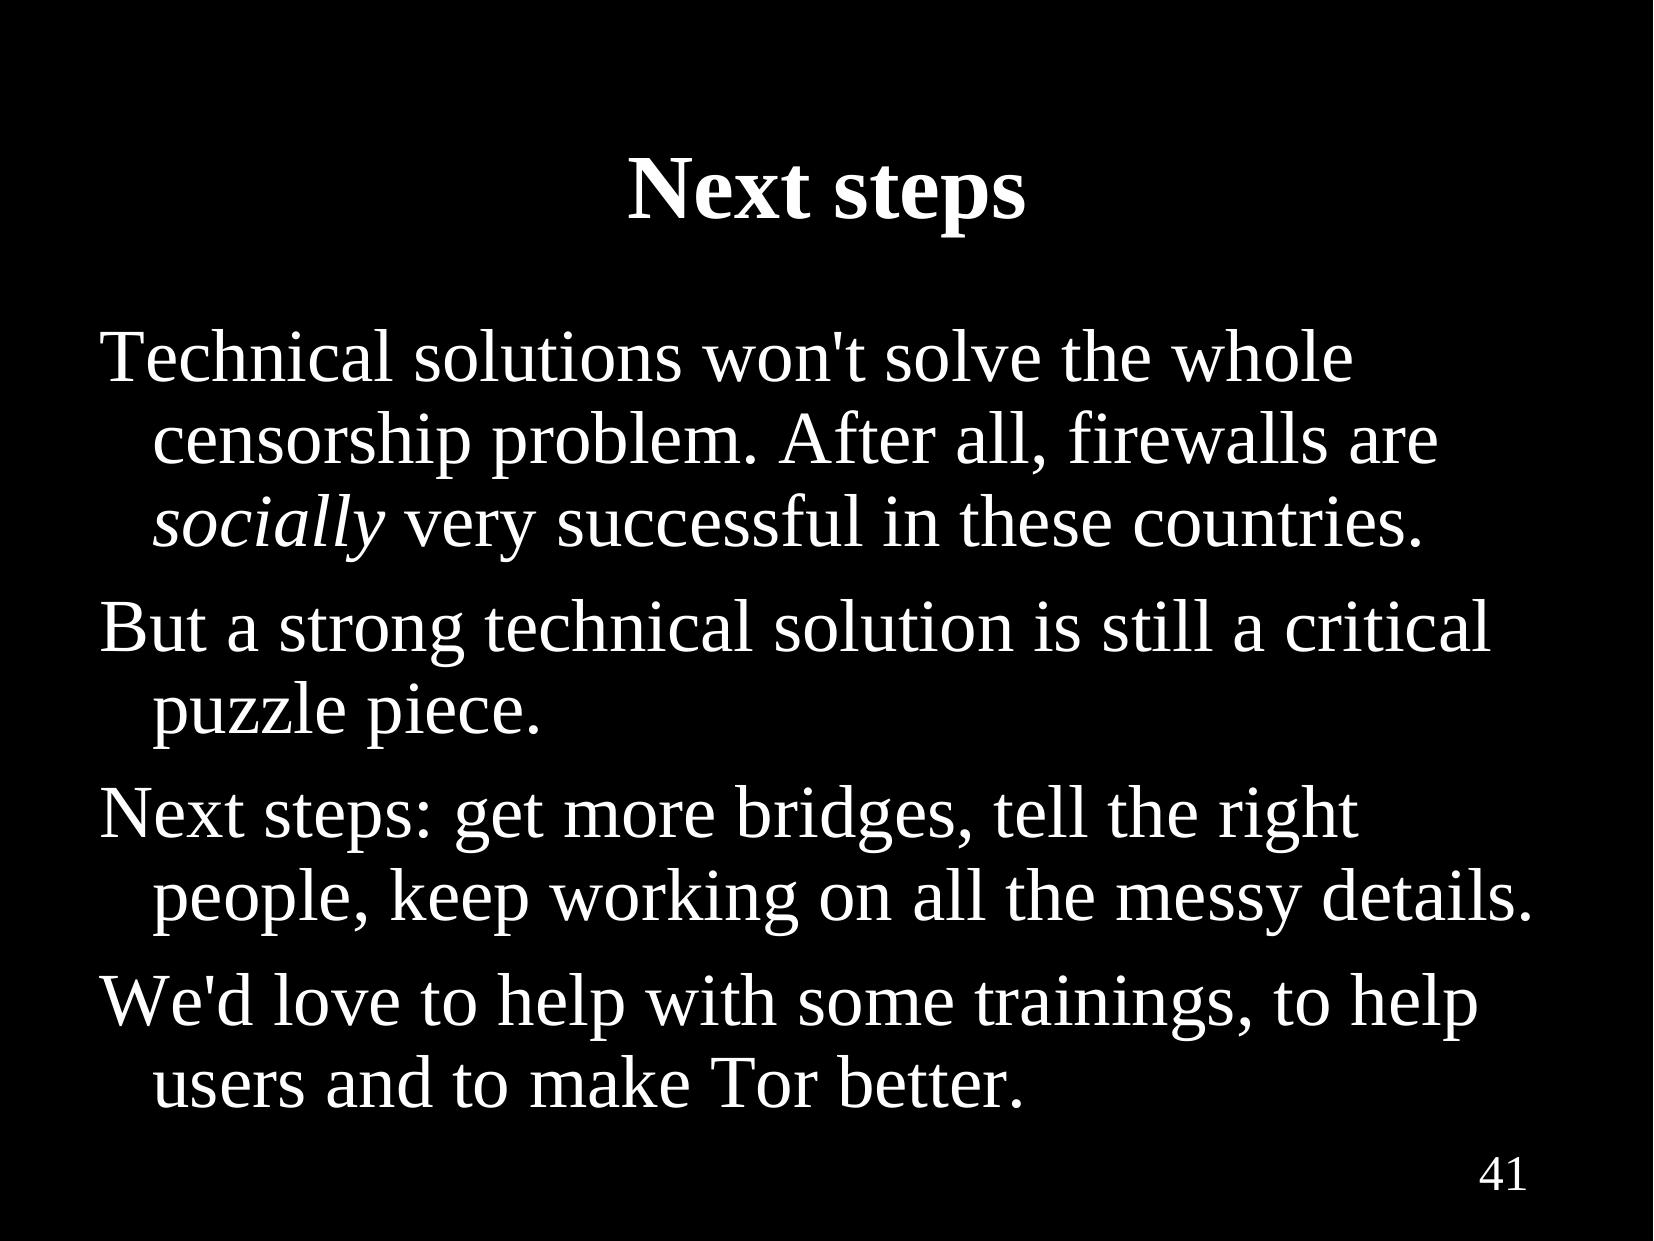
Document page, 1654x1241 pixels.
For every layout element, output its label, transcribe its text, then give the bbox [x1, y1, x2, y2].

title Next steps [121, 92, 1534, 284]
list Technical solutions won't solve the whole censorship problem. After all, firewalls are socially very successful in these countries. But a strong technical solution is still a critical puzzle piece. Next steps: get more bridges, tell the right people, keep working on all the messy details. We'd love to help with some trainings, to help users and to make Tor better. [81, 314, 1573, 1174]
